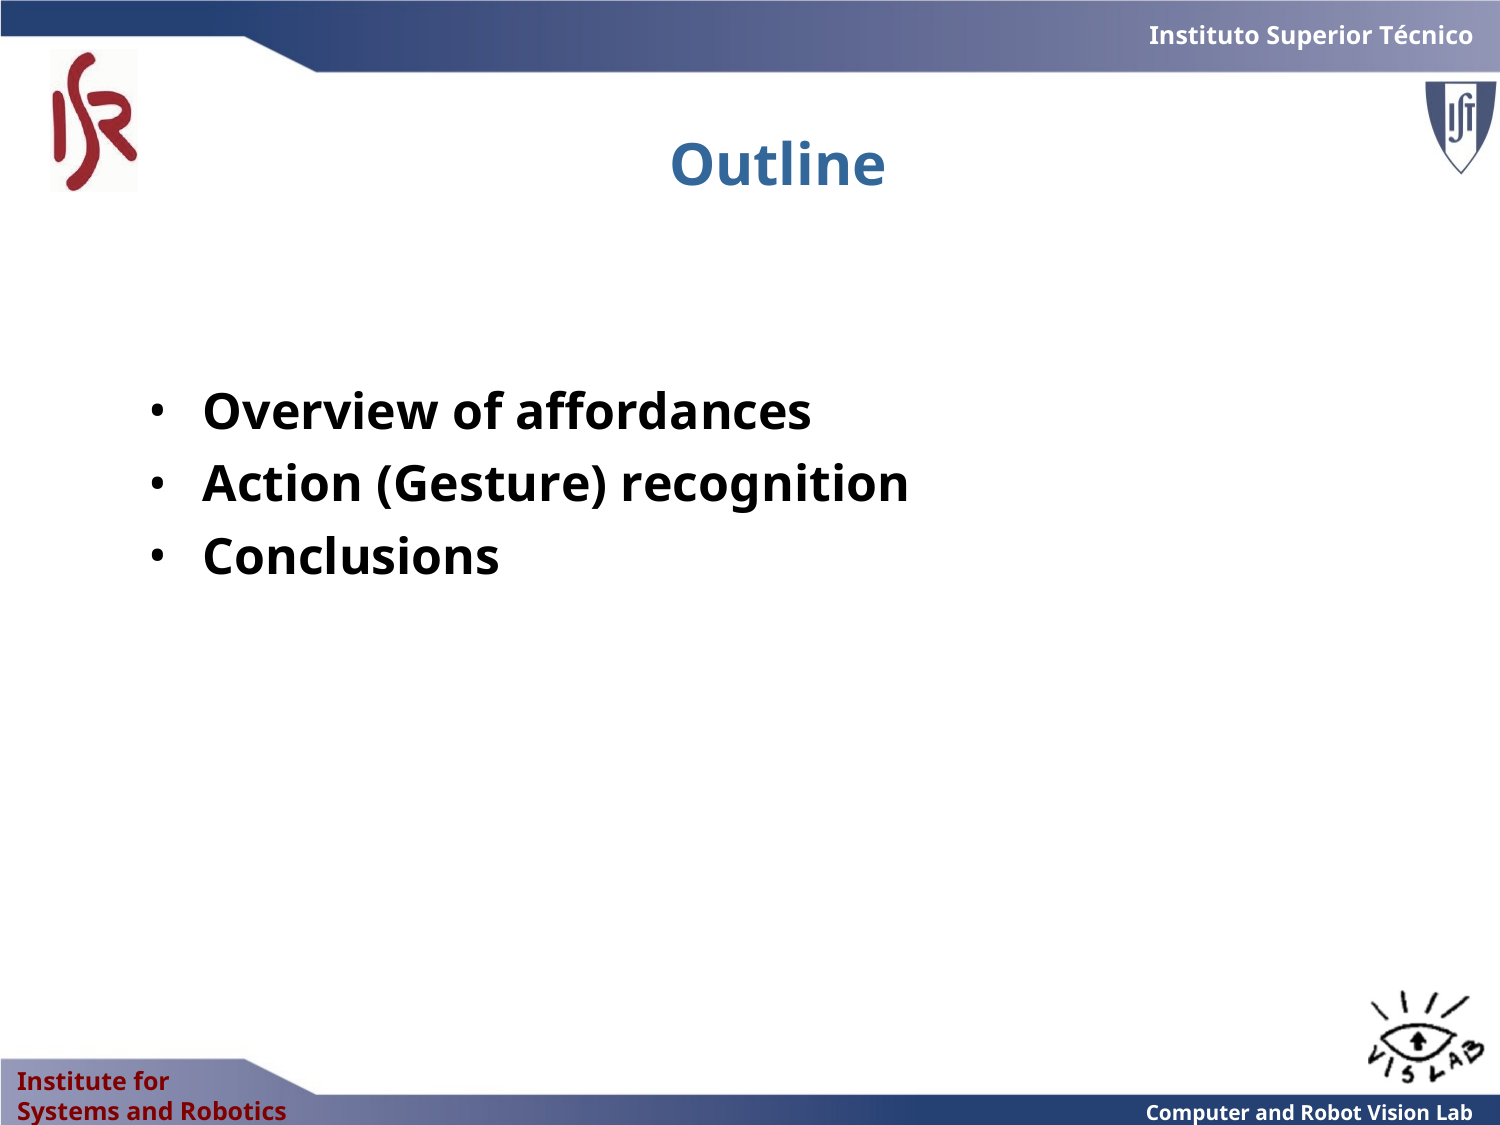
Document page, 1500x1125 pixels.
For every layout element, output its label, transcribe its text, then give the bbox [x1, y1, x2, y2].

text_box Outline [227, 104, 1329, 221]
picture [0, 0, 1500, 1125]
text_box Overview of affordances Action (Gesture) recognition Conclusions [133, 371, 1409, 870]
